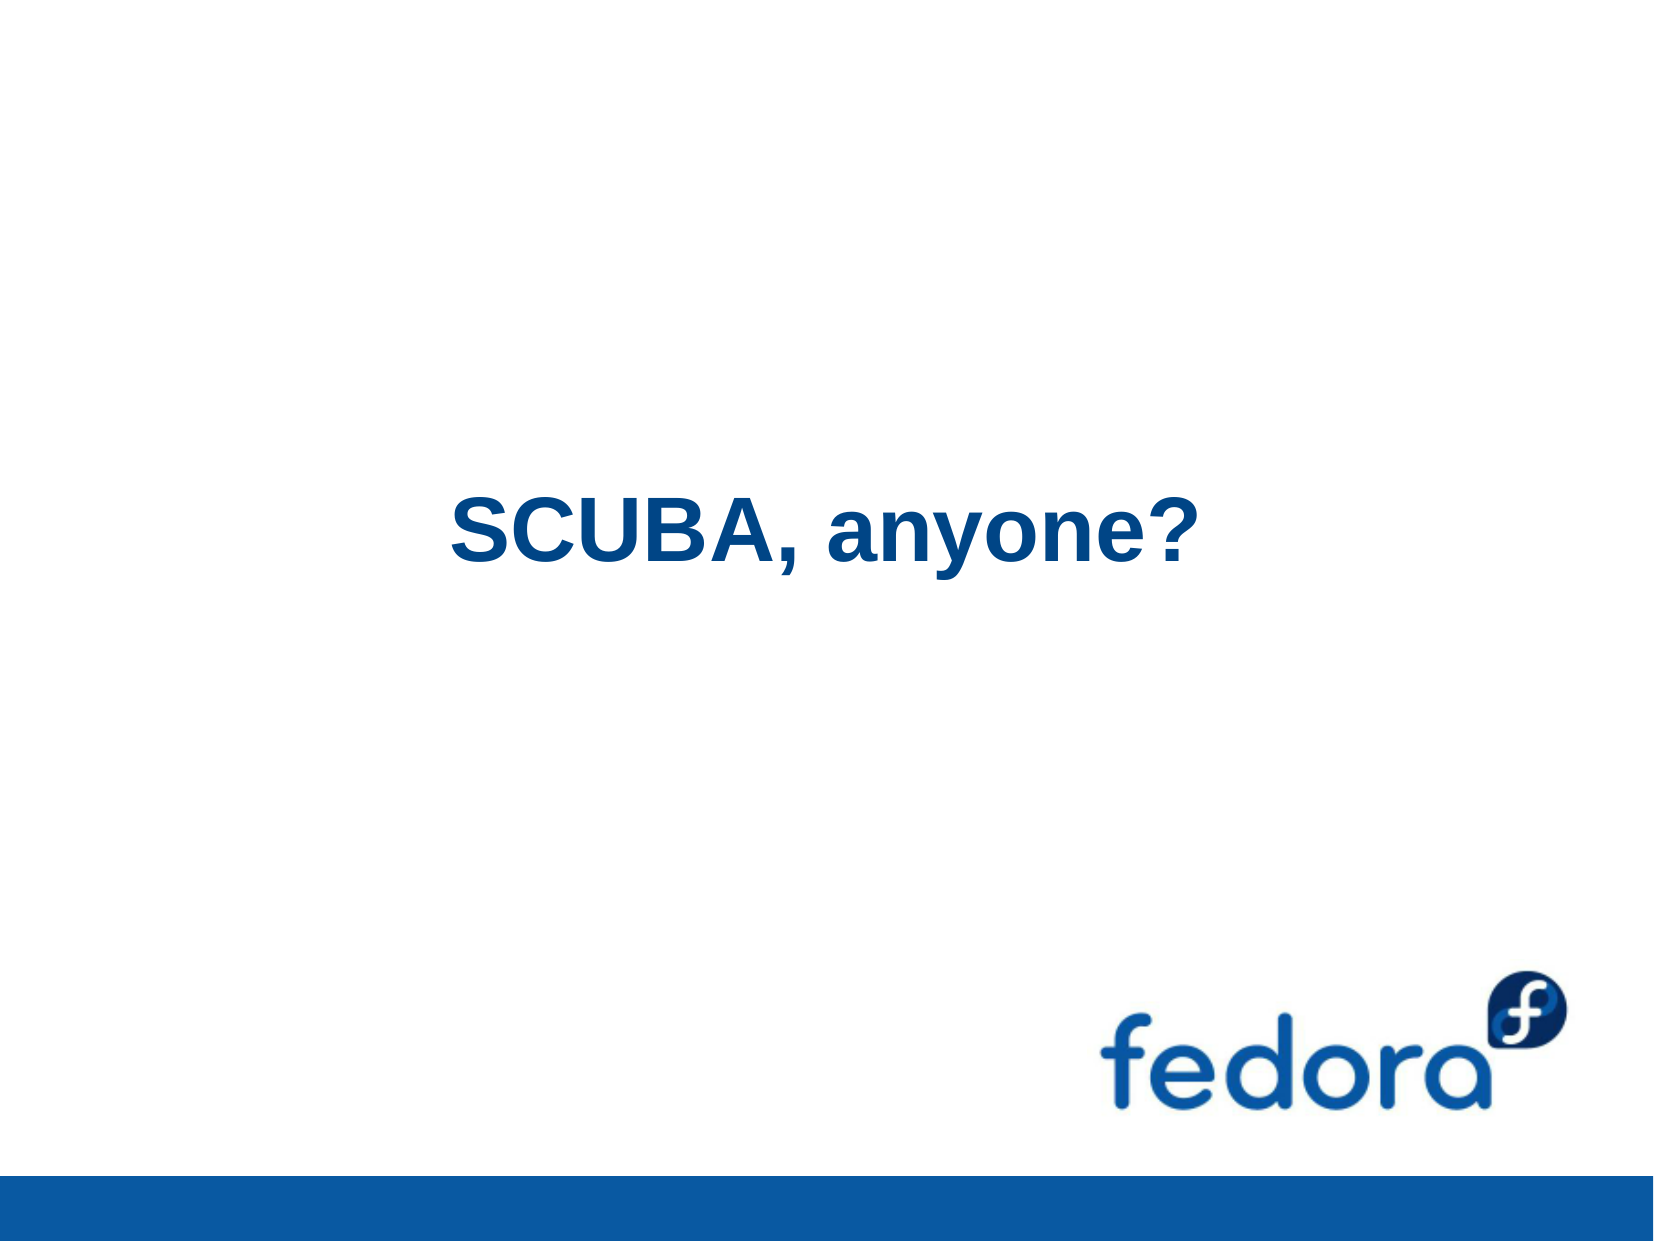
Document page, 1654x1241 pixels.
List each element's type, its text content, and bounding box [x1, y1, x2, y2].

picture [1087, 959, 1576, 1125]
picture [0, 1176, 1654, 1241]
subtitle SCUBA, anyone? [82, 56, 1571, 1102]
